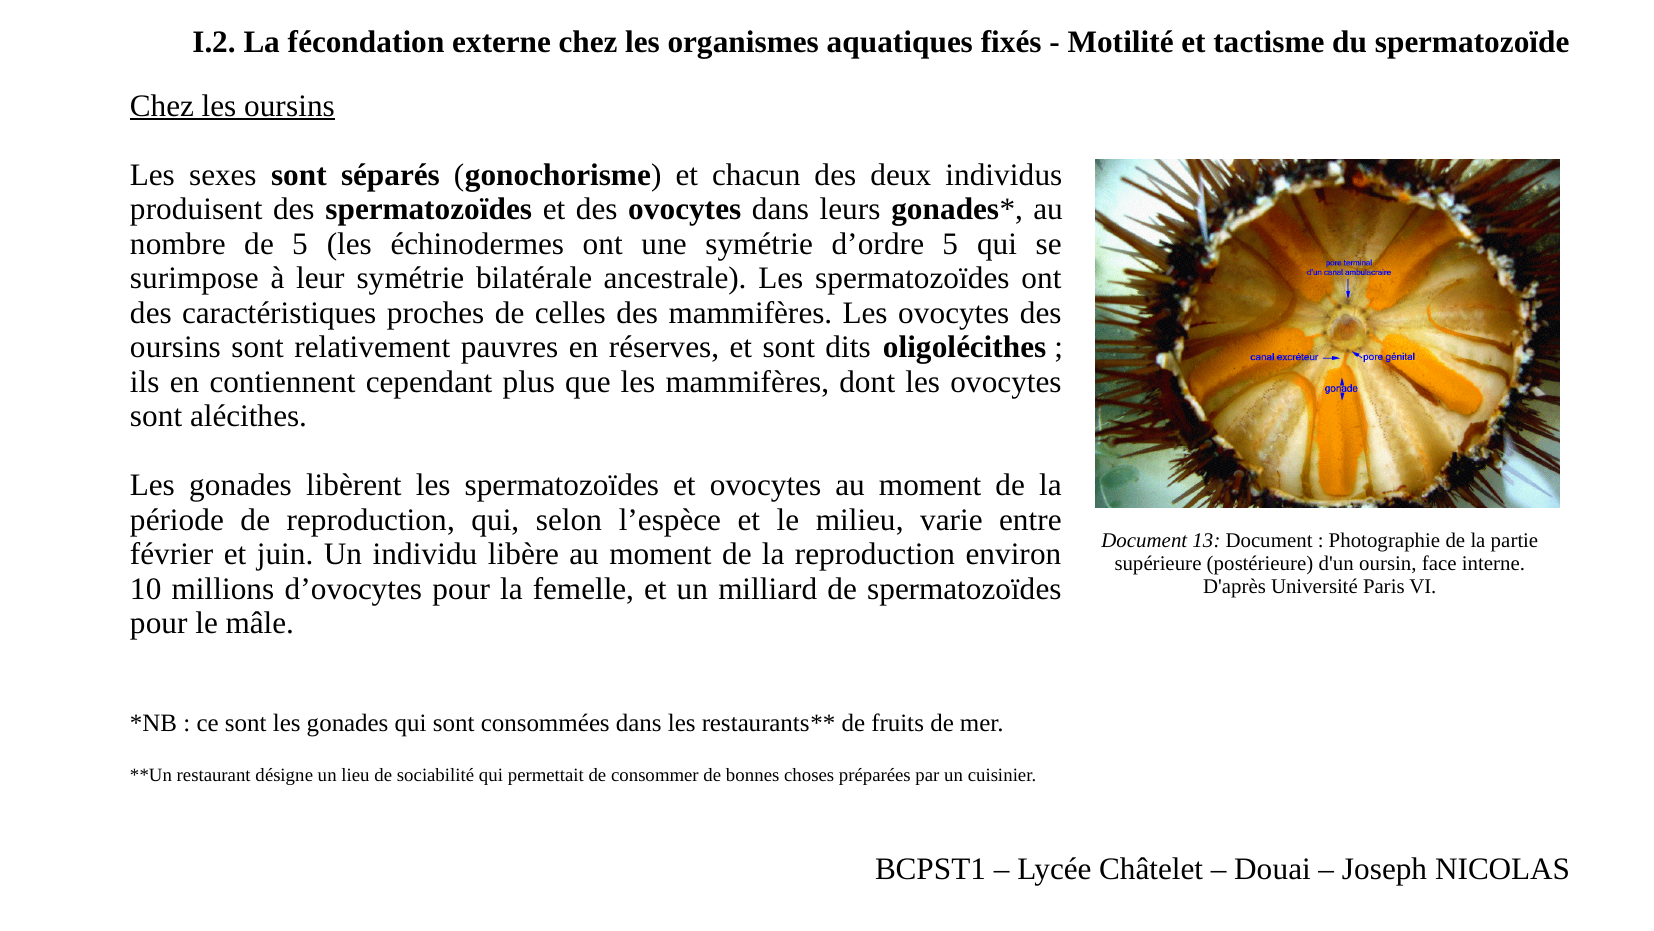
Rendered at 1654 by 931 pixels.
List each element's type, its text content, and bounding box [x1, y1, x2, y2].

text_box BCPST1 – Lycée Châtelet – Douai – Joseph NICOLAS [637, 832, 1571, 905]
text_box Chez les oursins Les sexes sont séparés (gonochorisme) et chacun des deux individus produisent des spermatozoïdes et des ovocytes dans leurs gonades*, au nombre de 5 (les échinodermes ont une symétrie d’ordre 5 qui se surimpose à leur symétrie bilatérale ancestrale). Les spermatozoïdes ont des caractéristiques proches de celles des mammifères. Les ovocytes des oursins sont relativement pauvres en réserves, et sont dits oligolécithes ; ils en contiennent cependant plus que les mammifères, dont les ovocytes sont alécithes. Les gonades libèrent les spermatozoïdes et ovocytes au moment de la période de reproduction, qui, selon l’espèce et le milieu, varie entre février et juin. Un individu libère au moment de la reproduction environ 10 millions d’ovocytes pour la femelle, et un milliard de spermatozoïdes pour le mâle. *NB : ce sont les gonades qui sont consommées dans les restaurants** de fruits de mer. **Un restaurant désigne un lieu de sociabilité qui permettait de consommer de bonnes choses préparées par un cuisinier. [129, 88, 1063, 786]
picture [1095, 159, 1560, 508]
text_box Document 13: Document : Photographie de la partie supérieure (postérieure) d'un oursin, face interne. D'après Université Paris VI. [1086, 505, 1554, 621]
text_box I.2. La fécondation externe chez les organismes aquatiques fixés - Motilité et tactisme du spermatozoïde [165, 5, 1572, 78]
